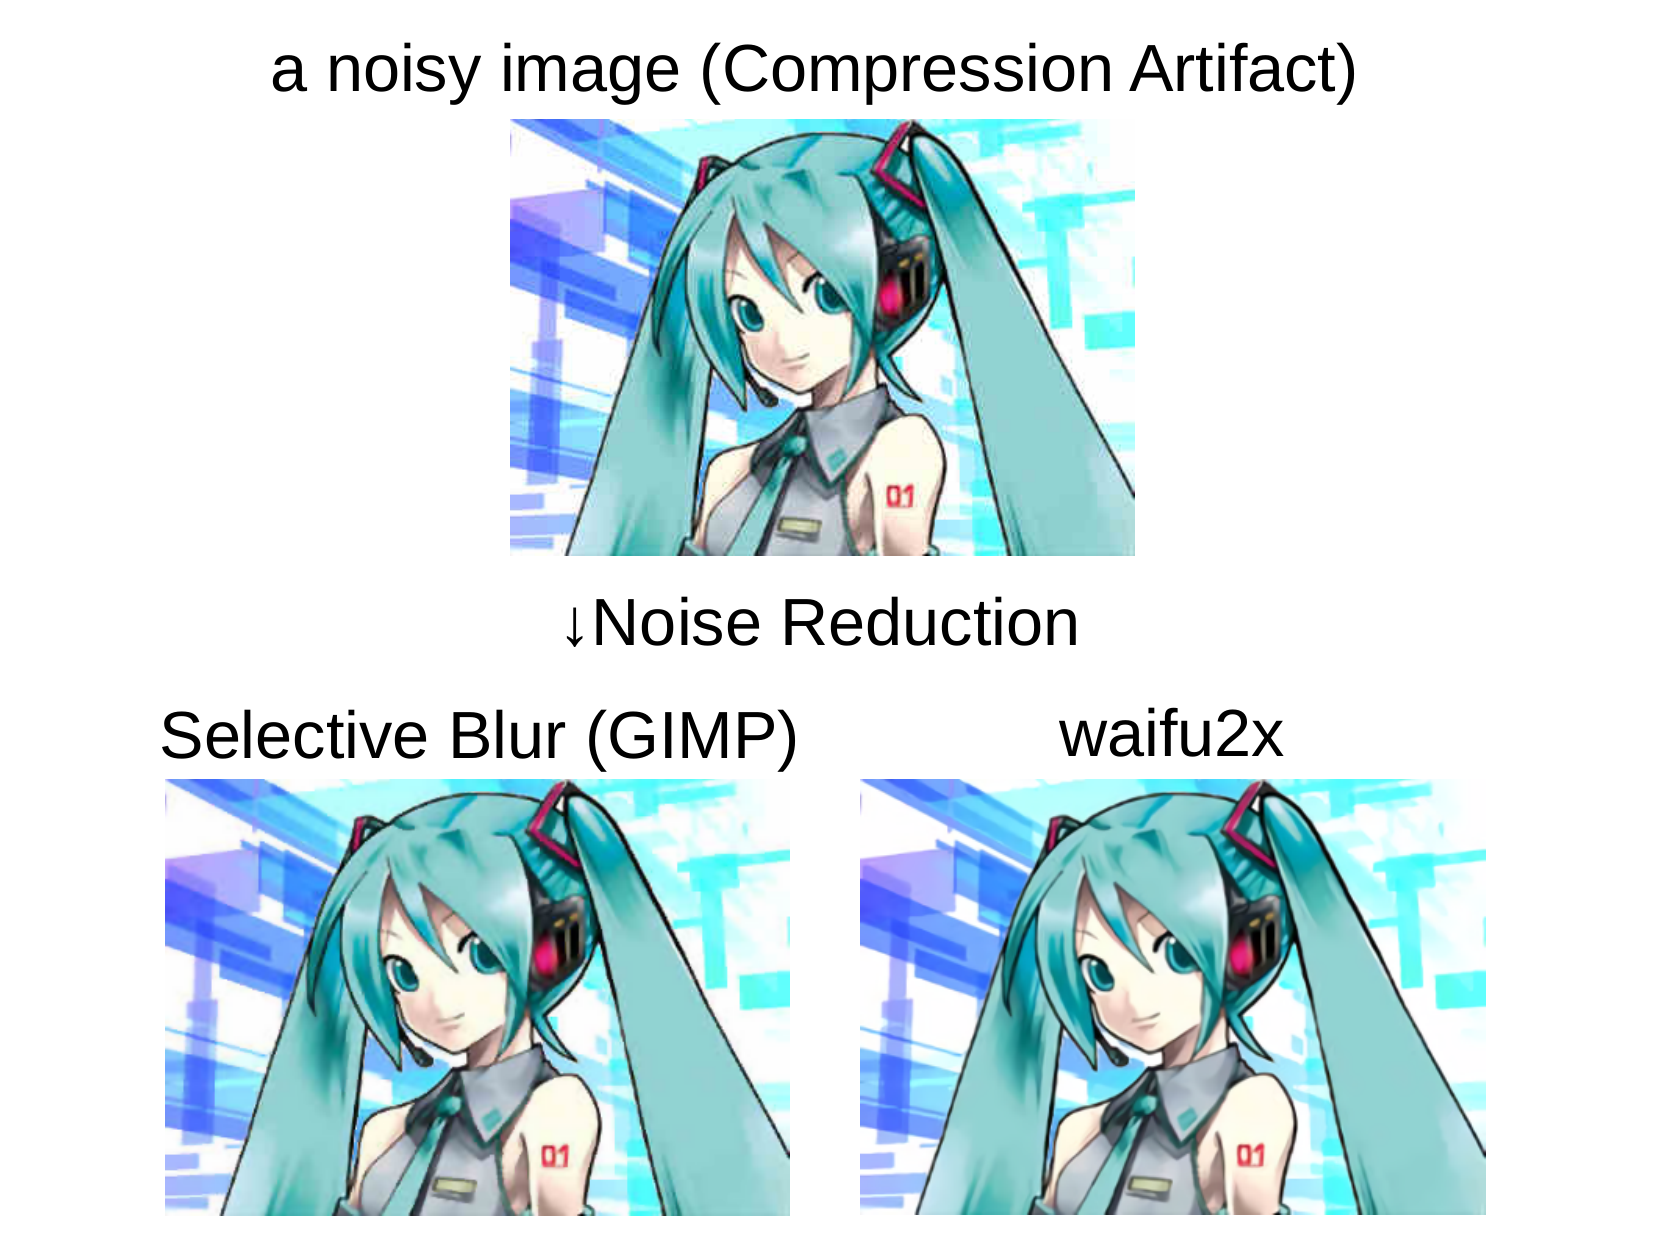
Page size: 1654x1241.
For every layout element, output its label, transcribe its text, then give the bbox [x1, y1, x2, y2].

text_box Selective Blur (GIMP) [105, 735, 856, 811]
text_box ↓Noise Reduction [64, 585, 1576, 735]
picture [165, 779, 790, 1216]
picture [510, 119, 1135, 556]
text_box ↓2x Upscale [64, 464, 1575, 585]
text_box waifu2x [874, 735, 1471, 779]
picture [860, 779, 1486, 1216]
subtitle a noisy image (Compression Artifact) [59, 30, 1571, 181]
